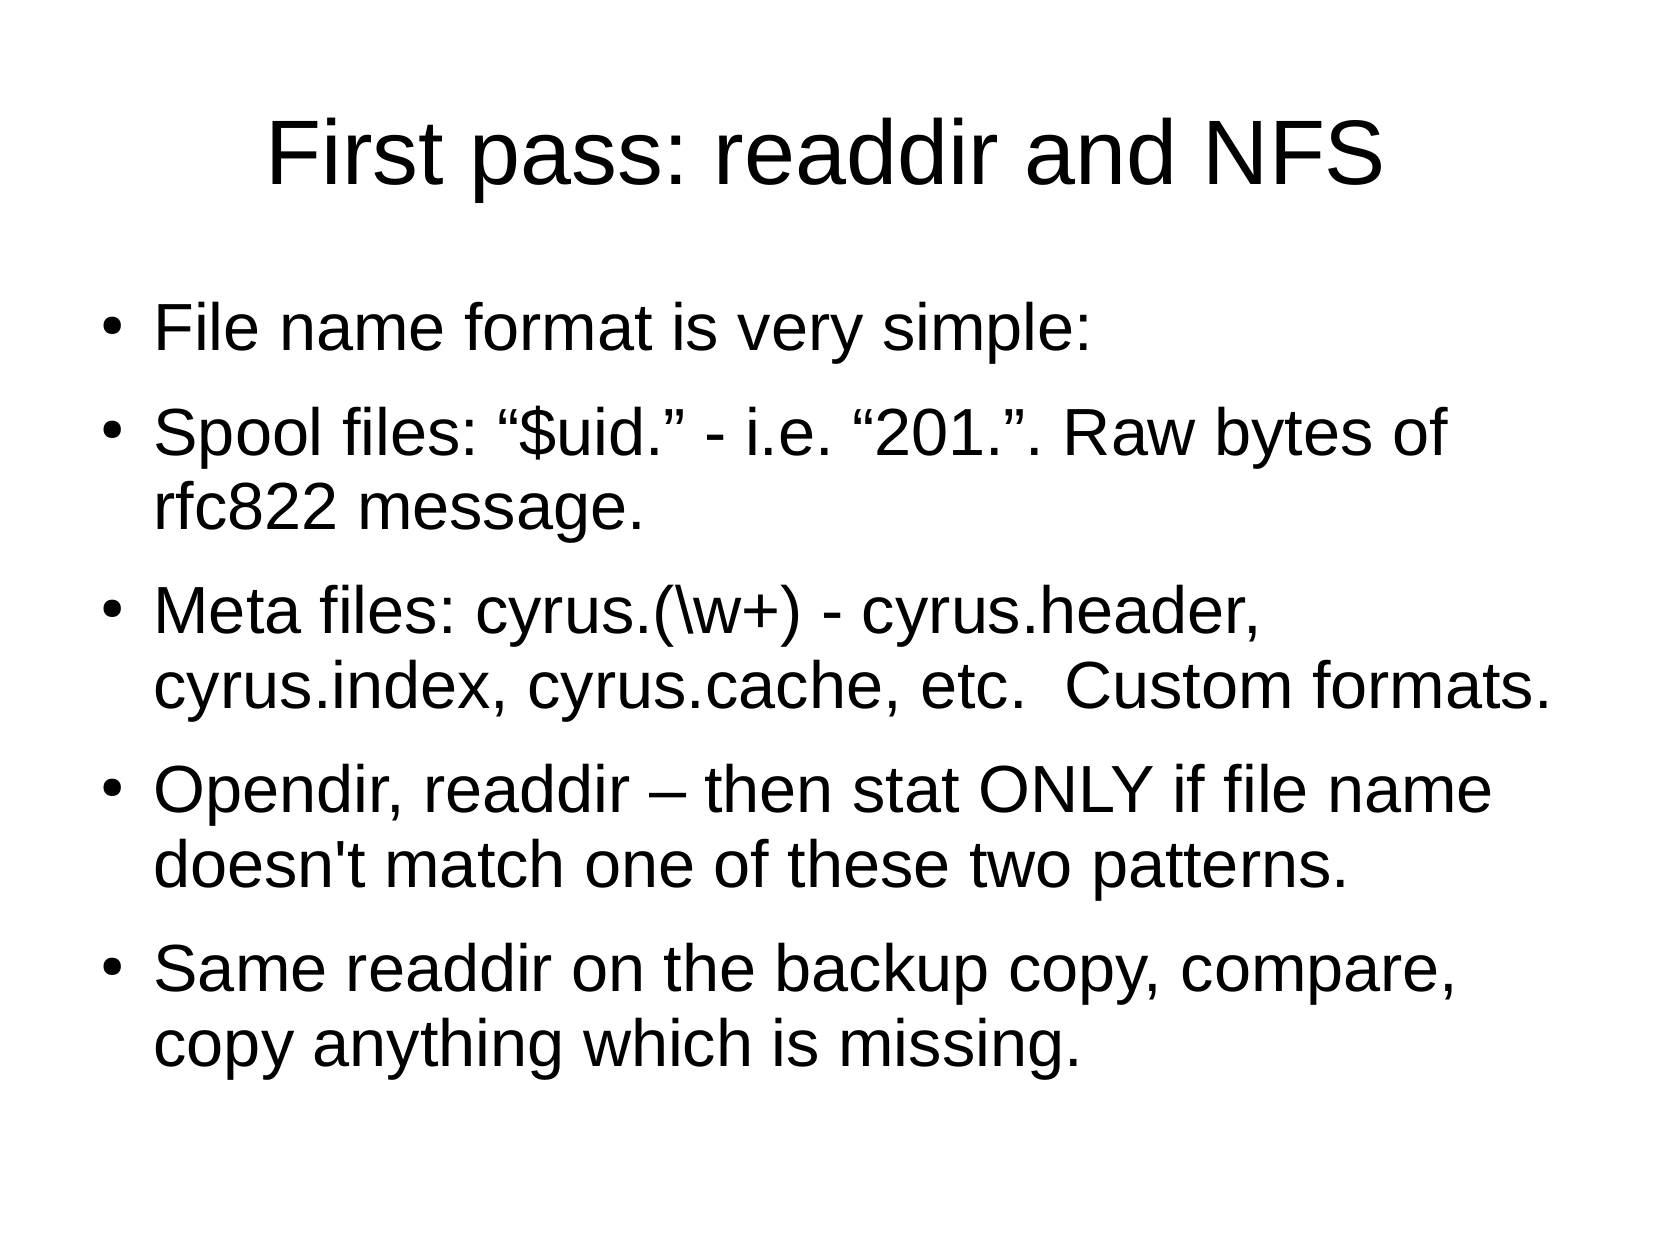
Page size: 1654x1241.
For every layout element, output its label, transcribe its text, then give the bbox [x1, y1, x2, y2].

list File name format is very simple: Spool files: “$uid.” - i.e. “201.”. Raw bytes of rfc822 message. Meta files: cyrus.(\w+) - cyrus.header, cyrus.index, cyrus.cache, etc. Custom formats. Opendir, readdir – then stat ONLY if file name doesn't match one of these two patterns. Same readdir on the backup copy, compare, copy anything which is missing. [82, 290, 1571, 1109]
title First pass: readdir and NFS [82, 49, 1571, 257]
